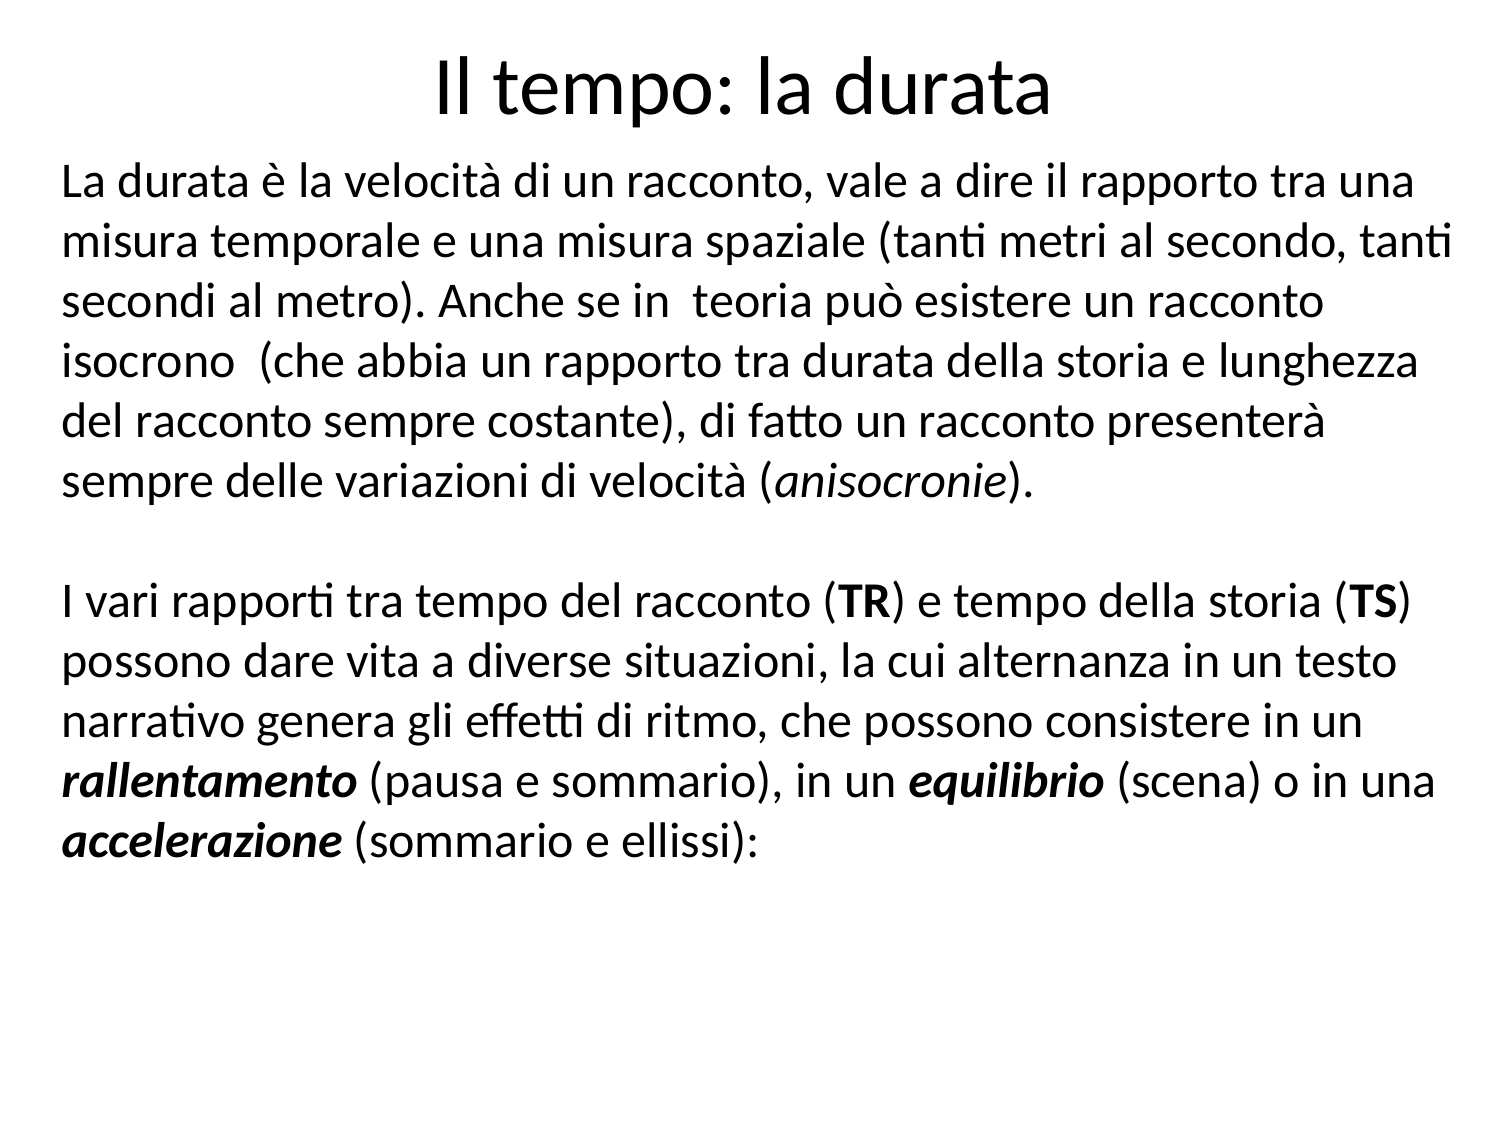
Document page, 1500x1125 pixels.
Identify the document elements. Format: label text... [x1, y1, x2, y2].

text_box La durata è la velocità di un racconto, vale a dire il rapporto tra una misura temporale e una misura spaziale (tanti metri al secondo, tanti secondi al metro). Anche se in teoria può esistere un racconto isocrono (che abbia un rapporto tra durata della storia e lunghezza del racconto sempre costante), di fatto un racconto presenterà sempre delle variazioni di velocità (anisocronie). I vari rapporti tra tempo del racconto (TR) e tempo della storia (TS) possono dare vita a diverse situazioni, la cui alternanza in un testo narrativo genera gli effetti di ritmo, che possono consistere in un rallentamento (pausa e sommario), in un equilibrio (scena) o in una accelerazione (sommario e ellissi): [46, 140, 1477, 876]
text_box Il tempo: la durata [35, 23, 1454, 143]
